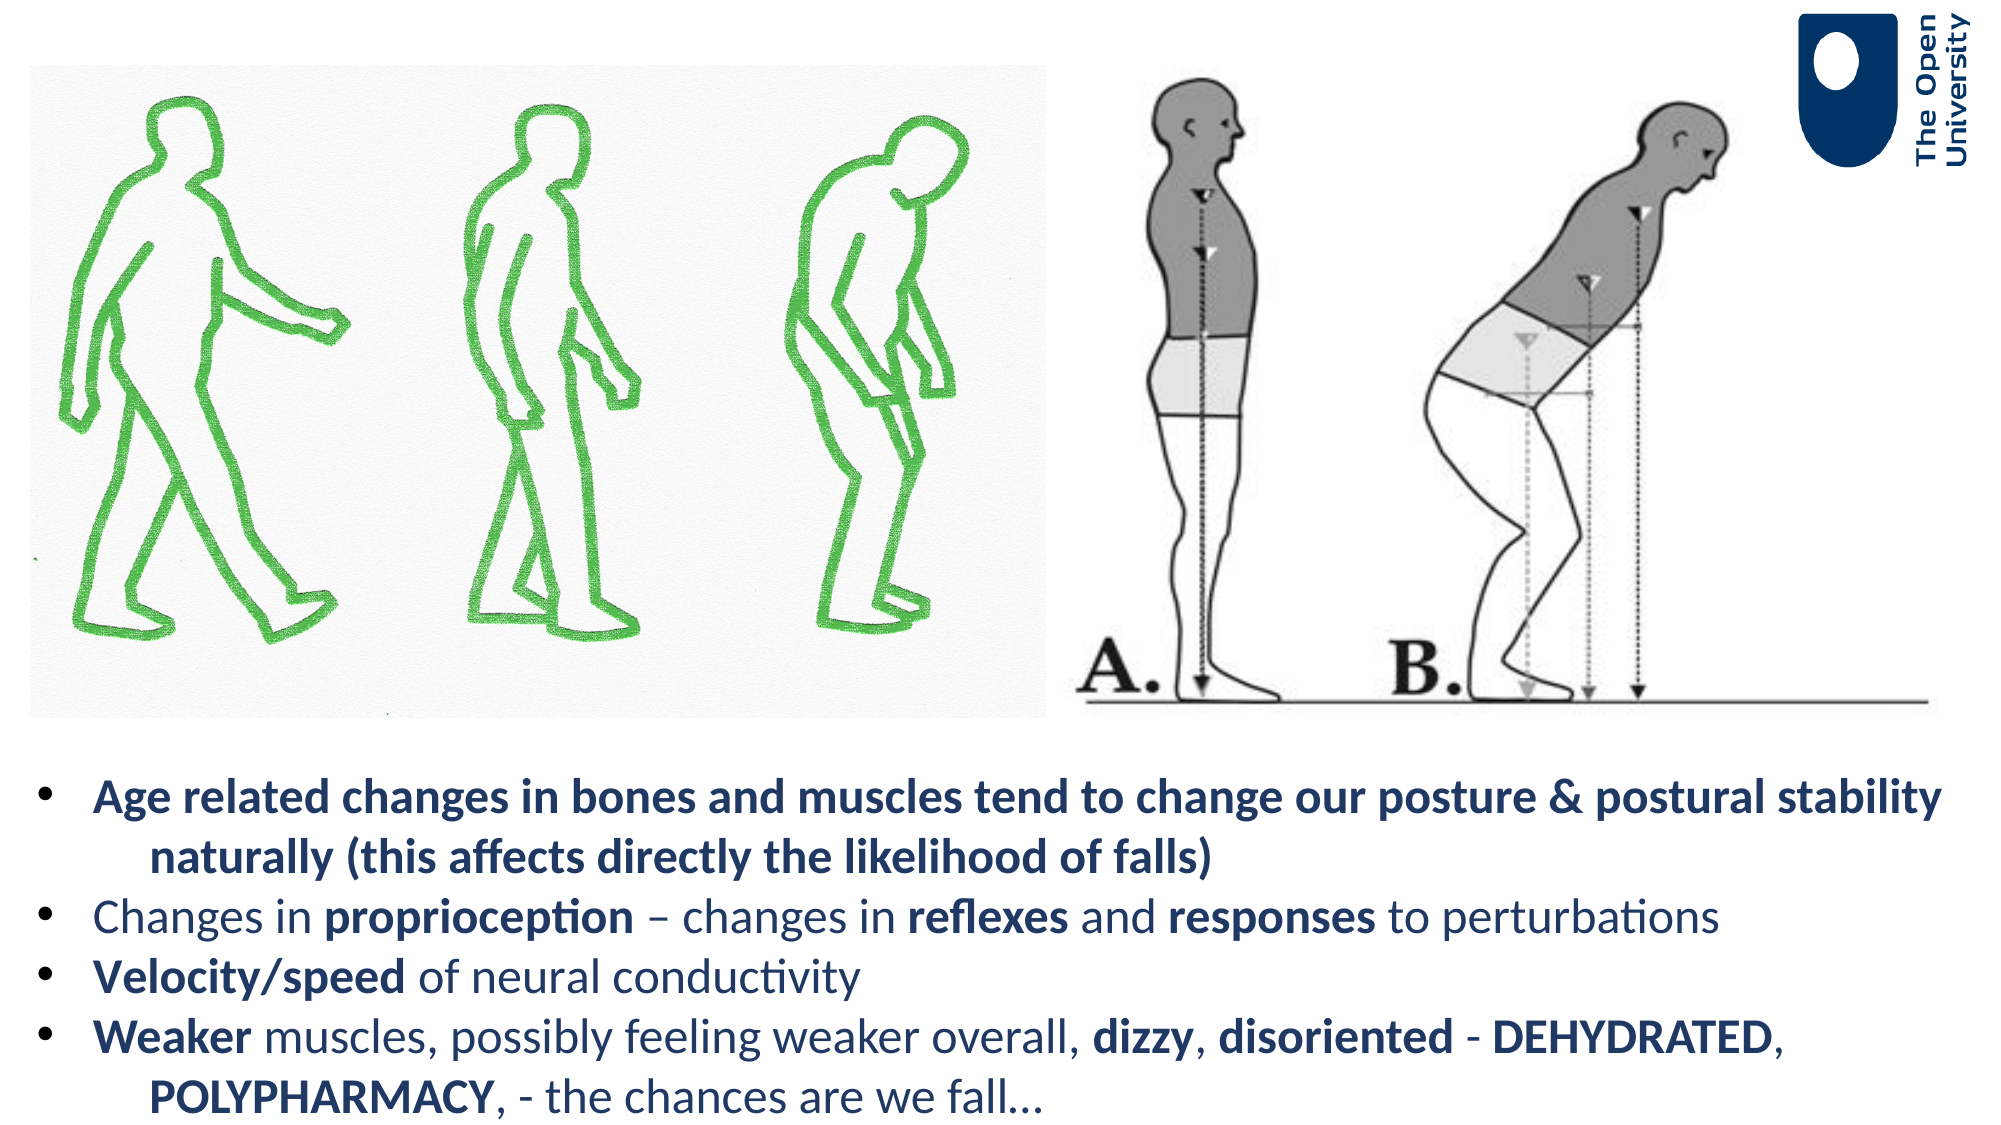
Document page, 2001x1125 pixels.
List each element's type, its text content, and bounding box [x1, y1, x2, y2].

text_box Age related changes in bones and muscles tend to change our posture & postural stability naturally (this affects directly the likelihood of falls) Changes in proprioception – changes in reflexes and responses to perturbations Velocity/speed of neural conductivity Weaker muscles, possibly feeling weaker overall, dizzy, disoriented - DEHYDRATED, POLYPHARMACY, - the chances are we fall… [22, 756, 1978, 1125]
picture [30, 10, 1971, 718]
